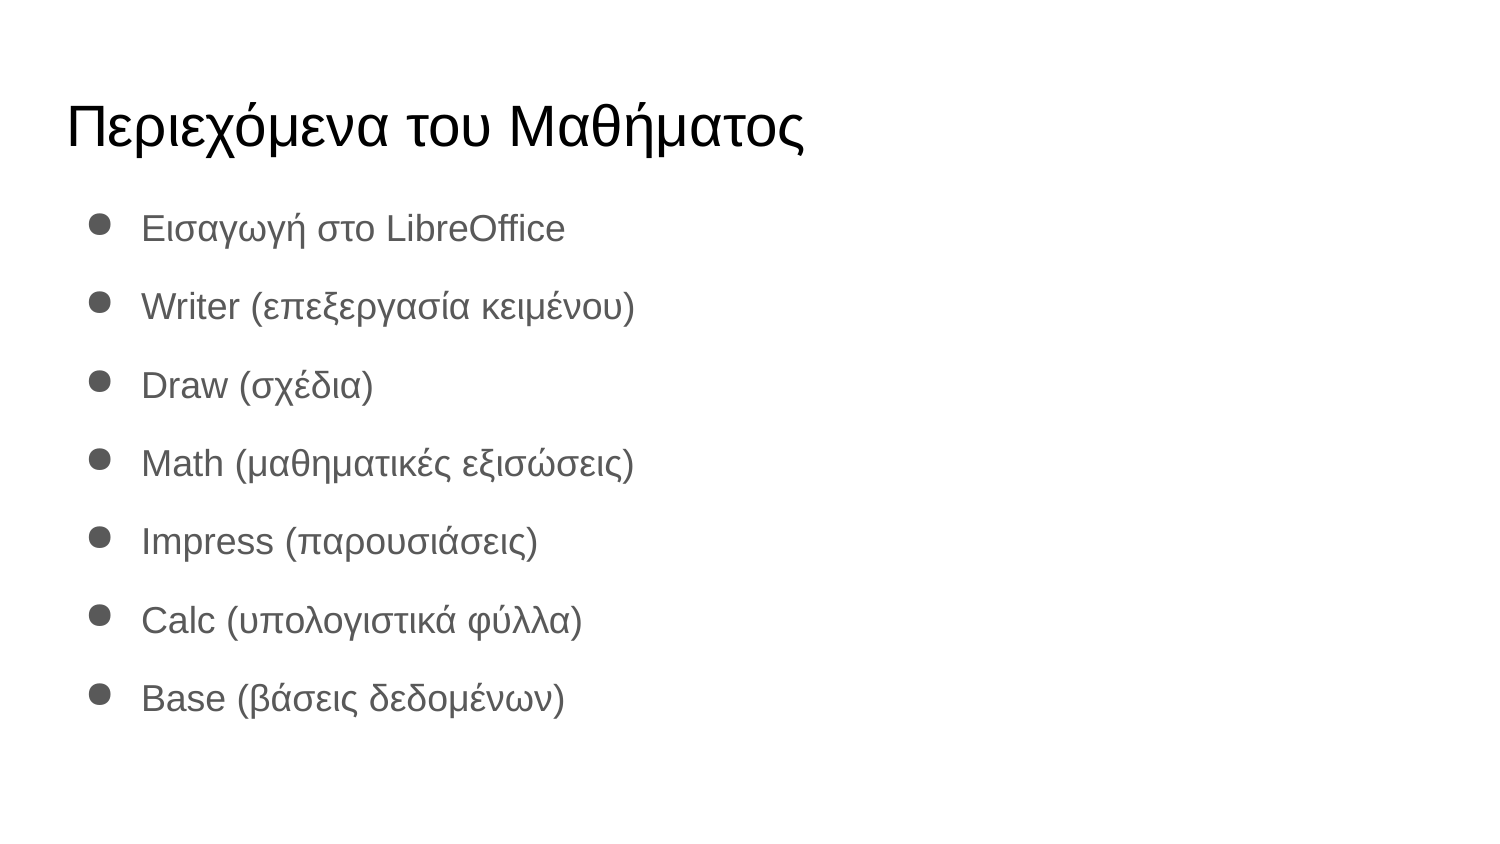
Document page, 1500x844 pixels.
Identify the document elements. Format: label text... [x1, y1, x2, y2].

list Εισαγωγή στο LibreOffice Writer (επεξεργασία κειμένου) Draw (σχέδια) Math (μαθηματικές εξισώσεις) Impress (παρουσιάσεις) Calc (υπολογιστικά φύλλα) Base (βάσεις δεδομένων) [51, 189, 1449, 750]
title Περιεχόμενα του Μαθήματος [51, 72, 1449, 167]
